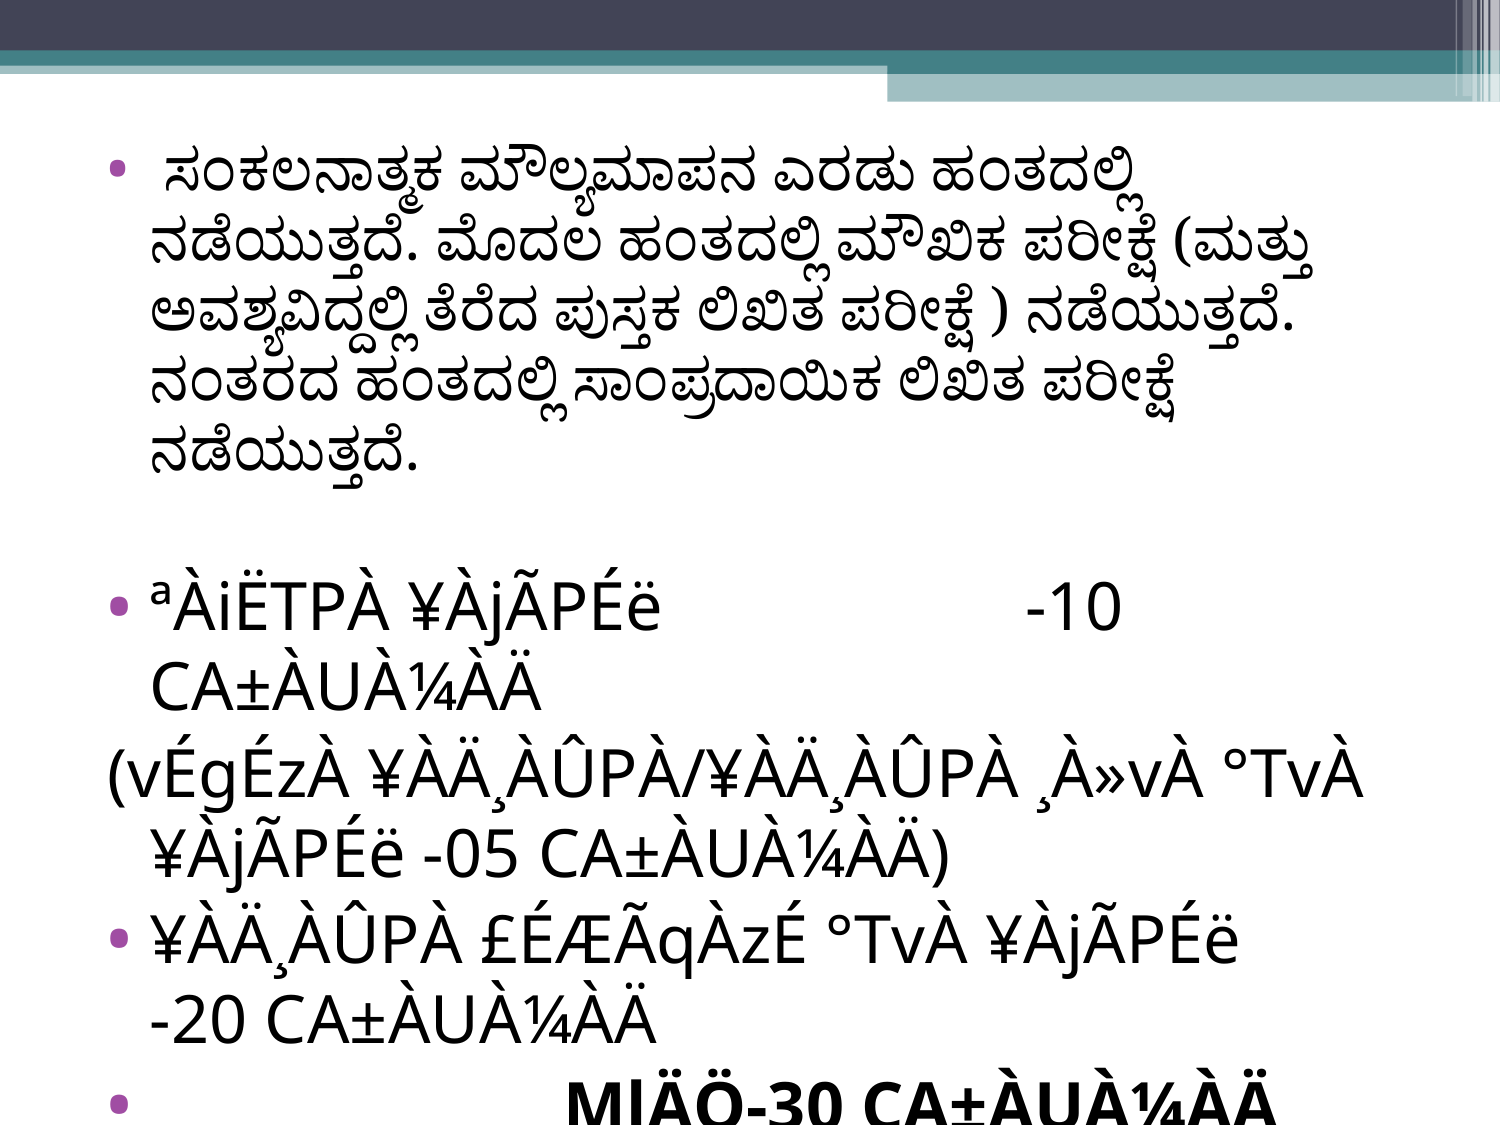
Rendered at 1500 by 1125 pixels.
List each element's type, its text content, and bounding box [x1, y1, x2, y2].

list ಸಂಕಲನಾತ್ಮಕ ಮೌಲ್ಯಮಾಪನ ಎರಡು ಹಂತದಲ್ಲಿ ನಡೆಯುತ್ತದೆ. ಮೊದಲ ಹಂತದಲ್ಲಿ ಮೌಖಿಕ ಪರೀಕ್ಷೆ (ಮತ್ತು ಅವಶ್ಯವಿದ್ದಲ್ಲಿ ತೆರೆದ ಪುಸ್ತಕ ಲಿಖಿತ ಪರೀಕ್ಷೆ ) ನಡೆಯುತ್ತದೆ. ನಂತರದ ಹಂತದಲ್ಲಿ ಸಾಂಪ್ರದಾಯಿಕ ಲಿಖಿತ ಪರೀಕ್ಷೆ ನಡೆಯುತ್ತದೆ. ªÀiËTPÀ ¥ÀjÃPÉë -10 CA±ÀUÀ¼ÀÄ (vÉgÉzÀ ¥ÀÄ¸ÀÛPÀ/¥ÀÄ¸ÀÛPÀ ¸À»vÀ °TvÀ ¥ÀjÃPÉë -05 CA±ÀUÀ¼ÀÄ) ¥ÀÄ¸ÀÛPÀ £ÉÆÃqÀzÉ °TvÀ ¥ÀjÃPÉë -20 CA±ÀUÀ¼ÀÄ MlÄÖ-30 CA±ÀUÀ¼ÀÄ ಪರೀಕ್ಷೆಯನ್ನು ಥಿಯರಿ 40 ಅಂಕ ಮತ್ತು ಮೌಖಿಕ ಪರೀಕ್ಷೆಯನ್ನು 10 ಅಂಕಕ್ಕೆ ಮಾಡಿ ಅದನ್ನು ಶೇ 30ಕ್ಕೆ ಪರಿವರ್ತಿಸಿರಿ. [75, 125, 1426, 1125]
